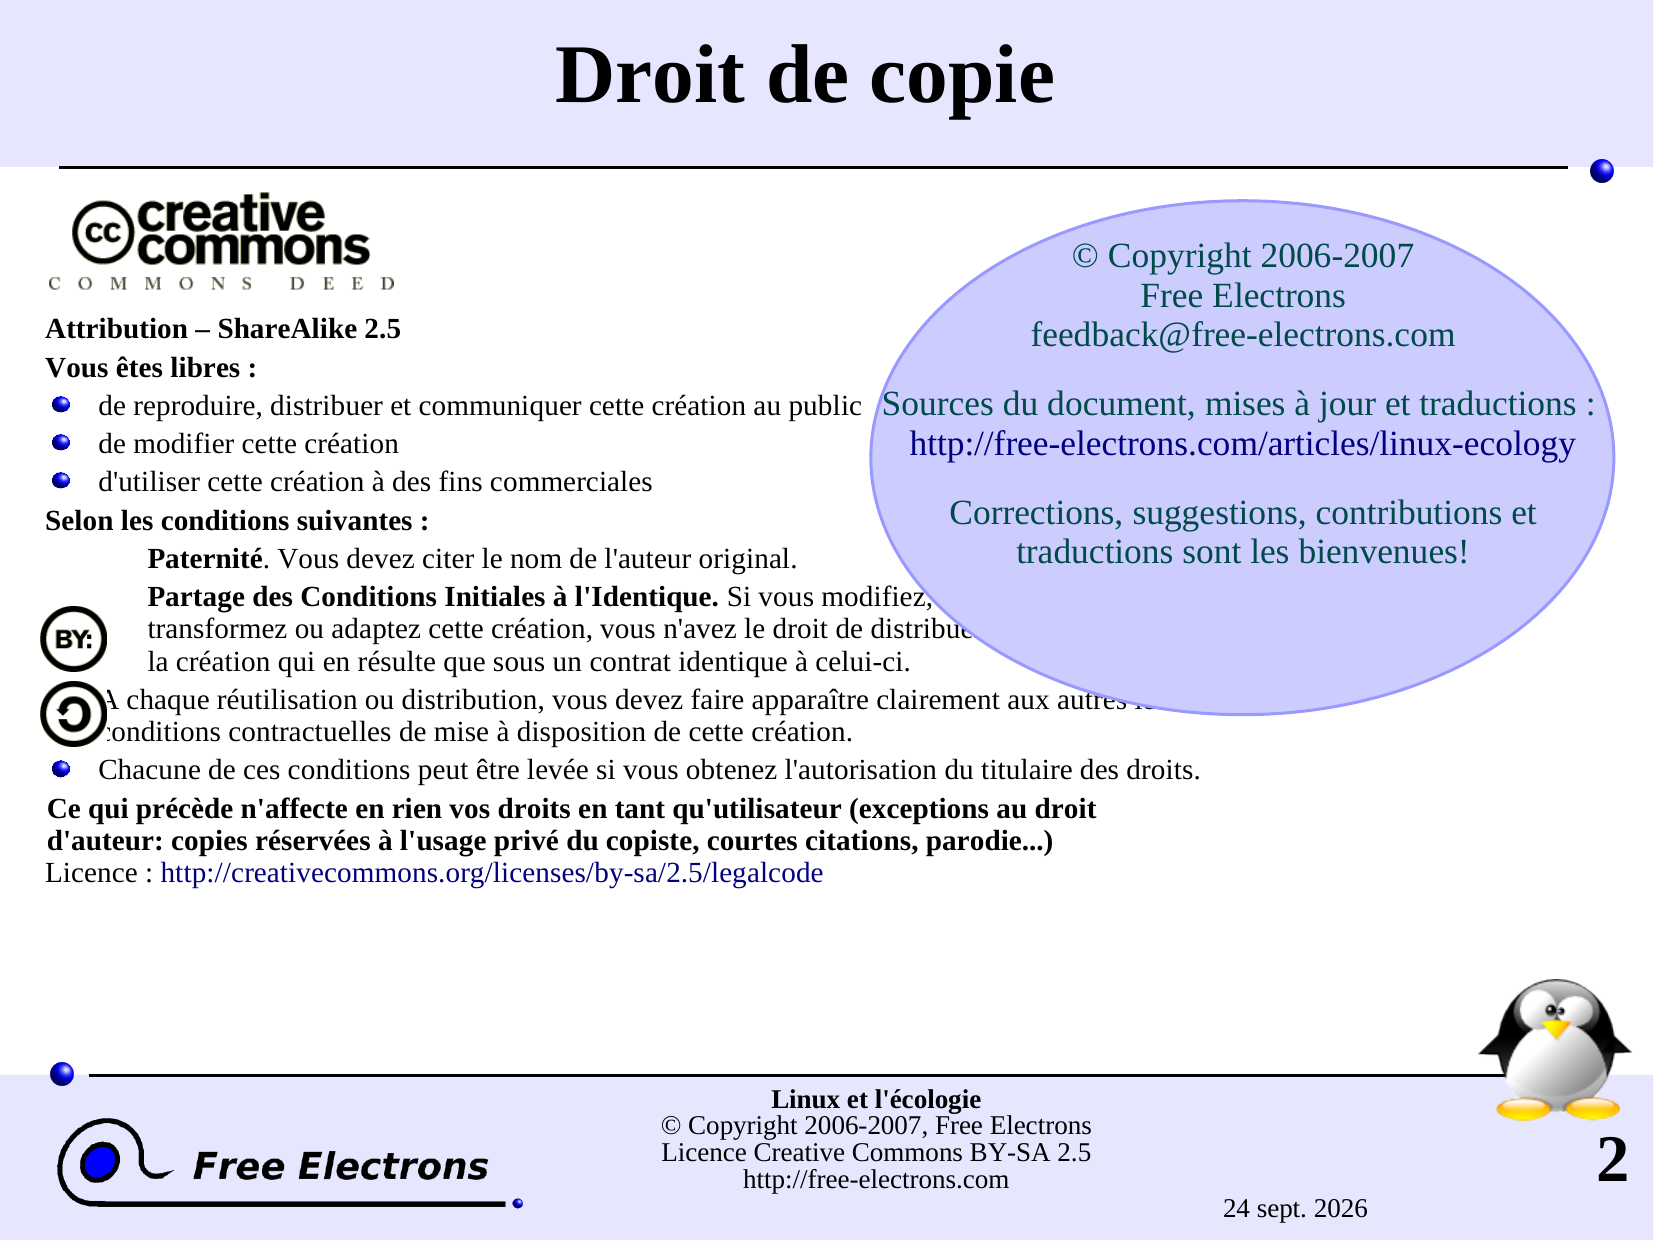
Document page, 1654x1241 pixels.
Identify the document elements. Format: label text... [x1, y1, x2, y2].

picture [49, 192, 394, 291]
list Attribution – ShareAlike 2.5 Vous êtes libres : de reproduire, distribuer et communiquer cette création au public de modifier cette création d'utiliser cette création à des fins commerciales Selon les conditions suivantes : Paternité. Vous devez citer le nom de l'auteur original. Partage des Conditions Initiales à l'Identique. Si vous modifiez, transformez ou adaptez cette création, vous n'avez le droit de distribuer la création qui en résulte que sous un contrat identique à celui-ci. A chaque réutilisation ou distribution, vous devez faire apparaître clairement aux autres les conditions contractuelles de mise à disposition de cette création. Chacune de ces conditions peut être levée si vous obtenez l'autorisation du titulaire des droits. Ce qui précède n'affecte en rien vos droits en tant qu'utilisateur (exceptions au droit d'auteur: copies réservées à l'usage privé du copiste, courtes citations, parodie...) Licence : http://creativecommons.org/licenses/by-sa/2.5/legalcode [27, 312, 1217, 1041]
picture [1476, 979, 1634, 1121]
picture [50, 1107, 527, 1216]
picture [40, 681, 107, 747]
list © Copyright 2006-2007 Free Electrons feedback@free-electrons.com Sources du document, mises à jour et traductions : http://free-electrons.com/articles/linux-ecology Corrections, suggestions, contributions et traductions sont les bienvenues! [853, 235, 1615, 660]
title Droit de copie [60, 12, 1551, 138]
text_box [1056, 200, 1428, 235]
picture [40, 606, 107, 672]
text_box [1013, 660, 1472, 715]
